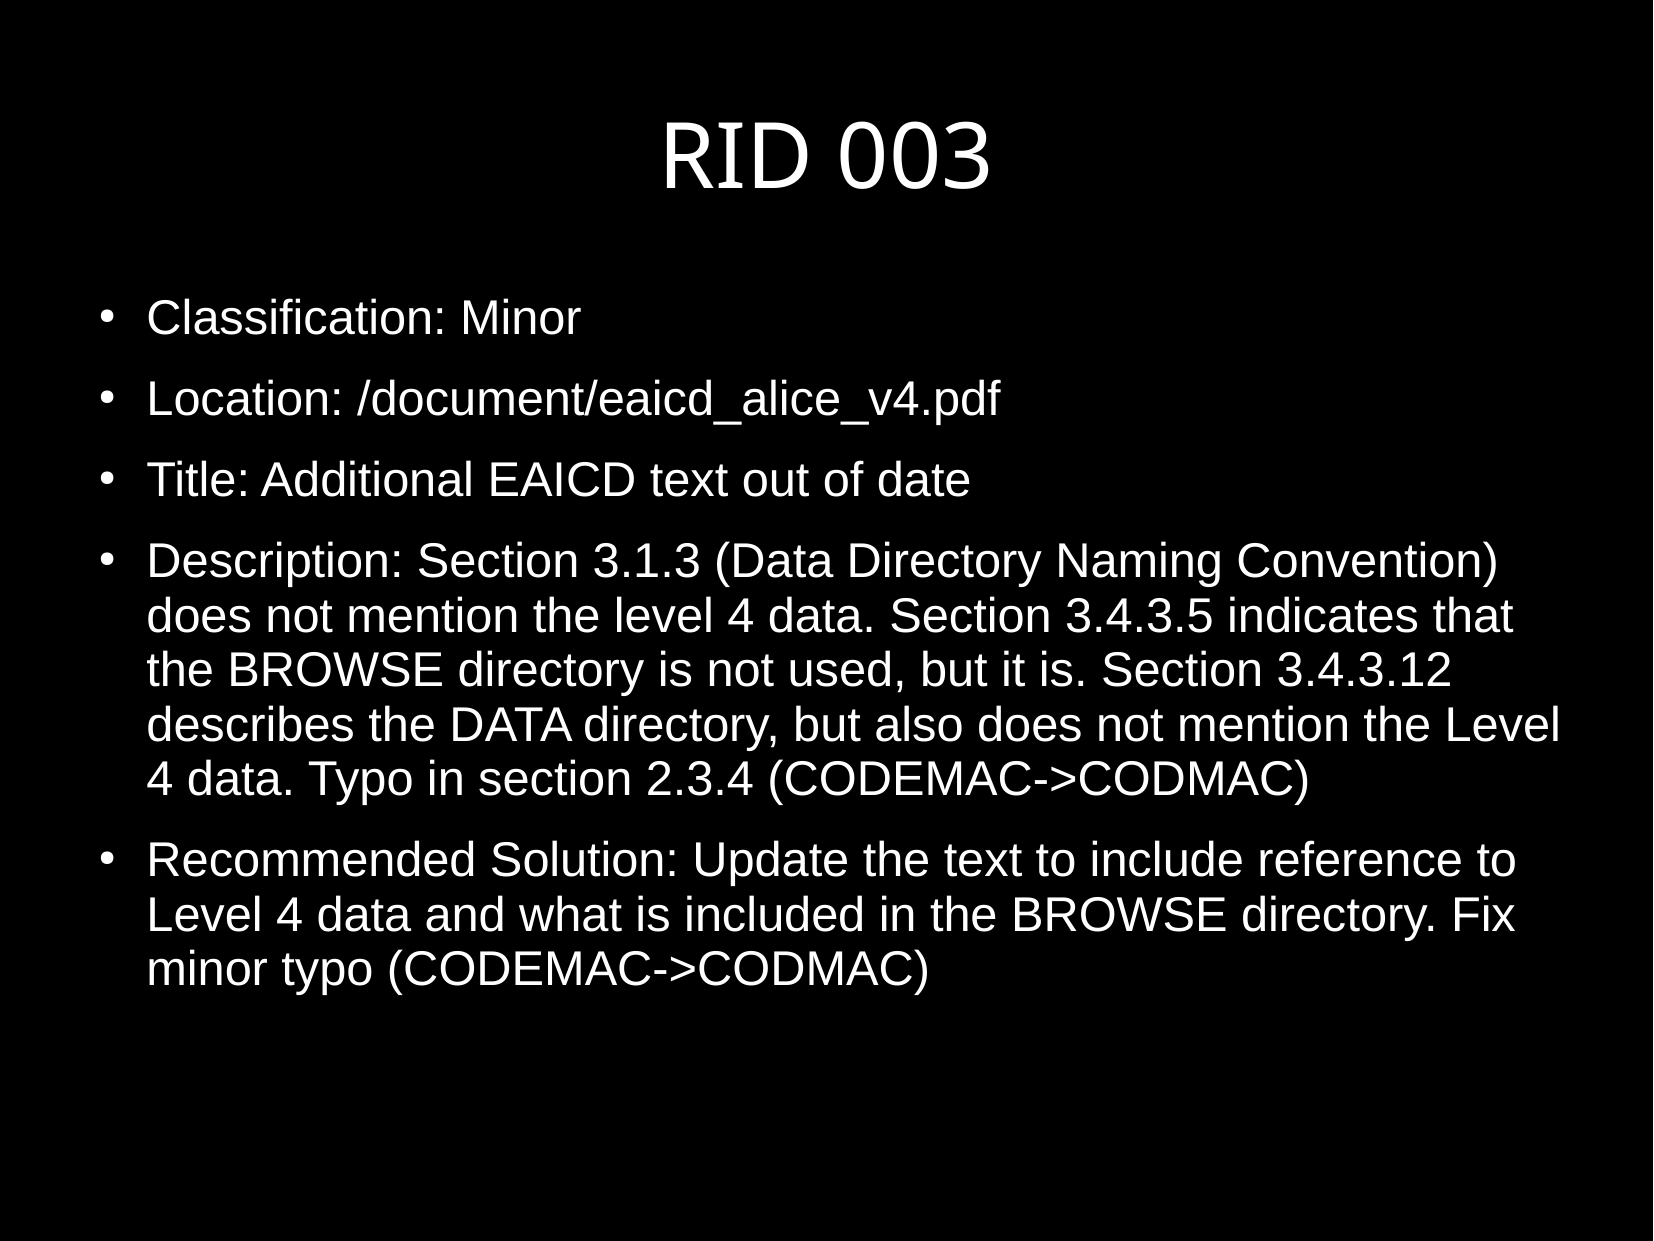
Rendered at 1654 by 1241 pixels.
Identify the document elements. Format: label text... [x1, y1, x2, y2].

title RID 003 [82, 49, 1571, 257]
list Classification: Minor Location: /document/eaicd_alice_v4.pdf Title: Additional EAICD text out of date Description: Section 3.1.3 (Data Directory Naming Convention) does not mention the level 4 data. Section 3.4.3.5 indicates that the BROWSE directory is not used, but it is. Section 3.4.3.12 describes the DATA directory, but also does not mention the Level 4 data. Typo in section 2.3.4 (CODEMAC->CODMAC) Recommended Solution: Update the text to include reference to Level 4 data and what is included in the BROWSE directory. Fix minor typo (CODEMAC->CODMAC) [82, 290, 1571, 1010]
